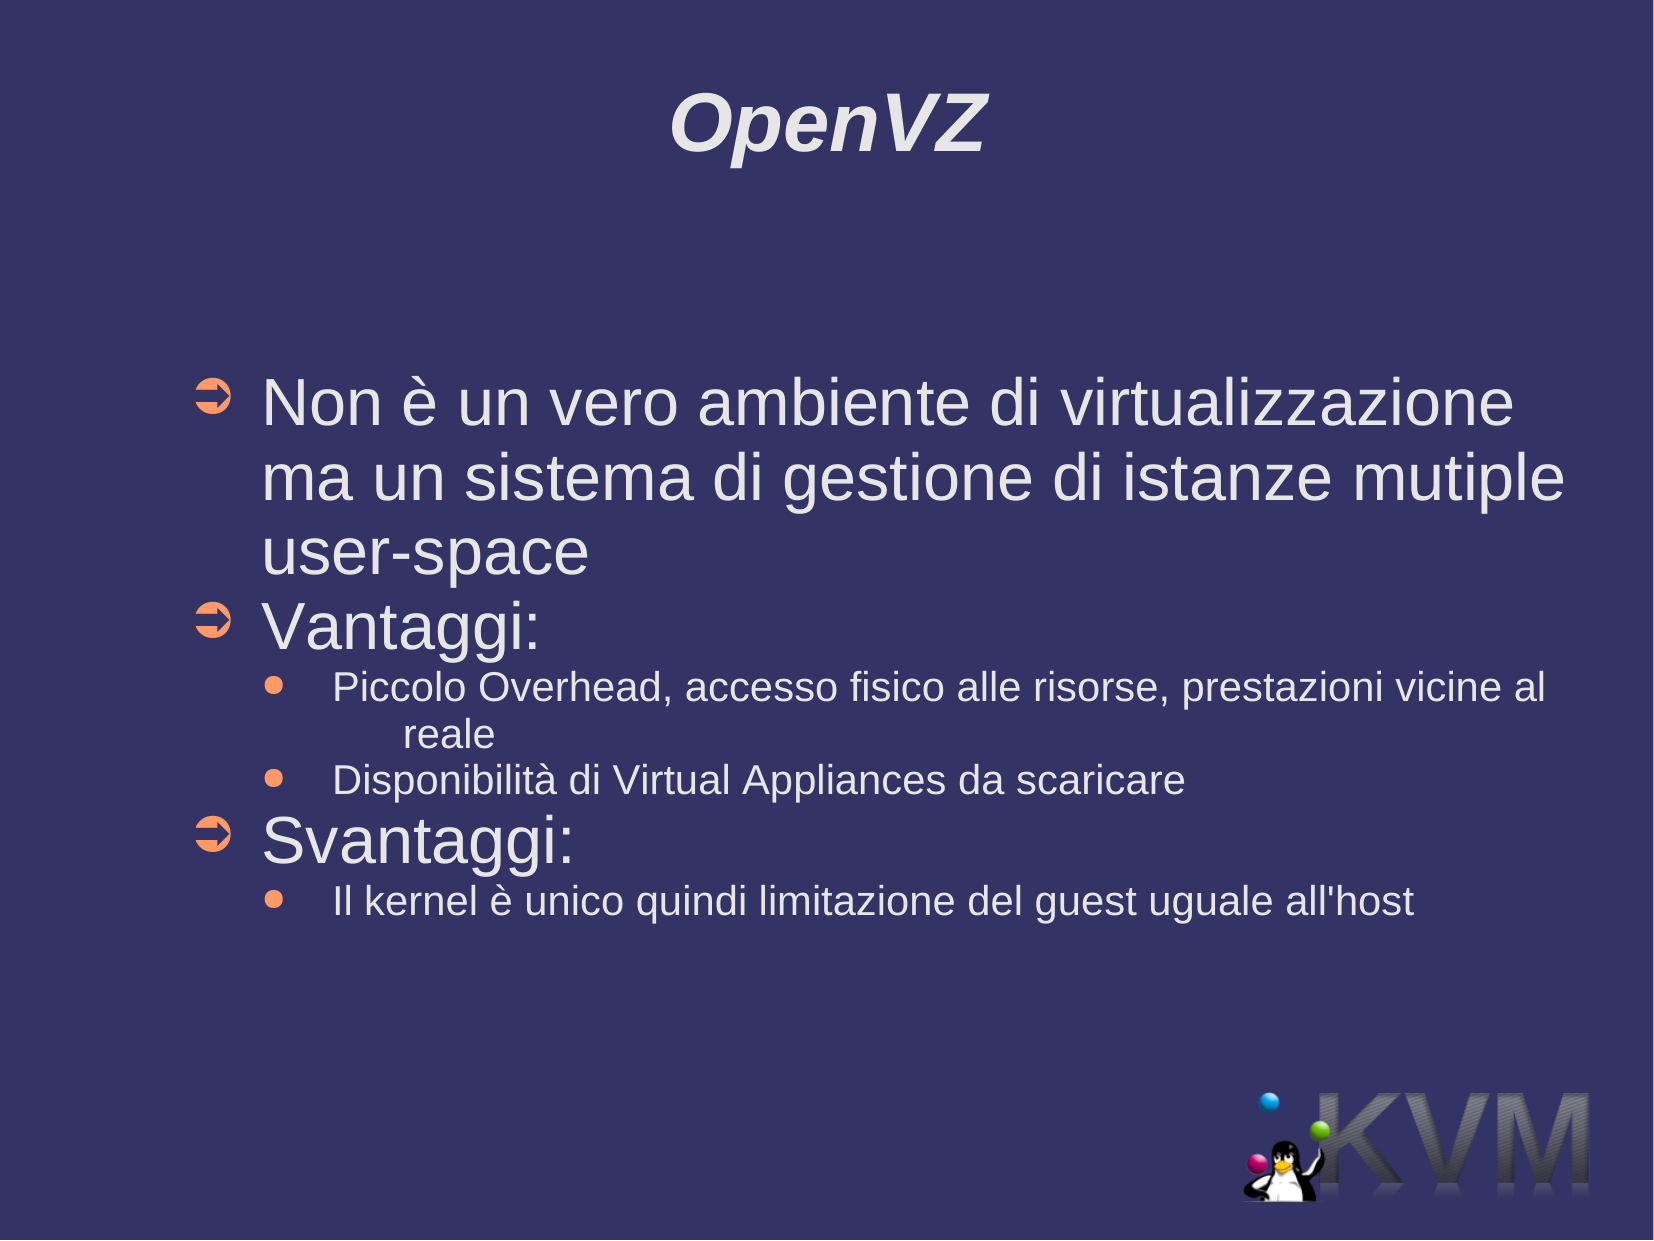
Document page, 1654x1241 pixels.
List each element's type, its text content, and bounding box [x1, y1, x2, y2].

title OpenVZ [121, 19, 1534, 227]
picture [1242, 1092, 1595, 1202]
list Non è un vero ambiente di virtualizzazione ma un sistema di gestione di istanze mutiple user-space Vantaggi: Piccolo Overhead, accesso fisico alle risorse, prestazioni vicine al reale Disponibilità di Virtual Appliances da scaricare Svantaggi: Il kernel è unico quindi limitazione del guest uguale all'host [178, 364, 1570, 1147]
